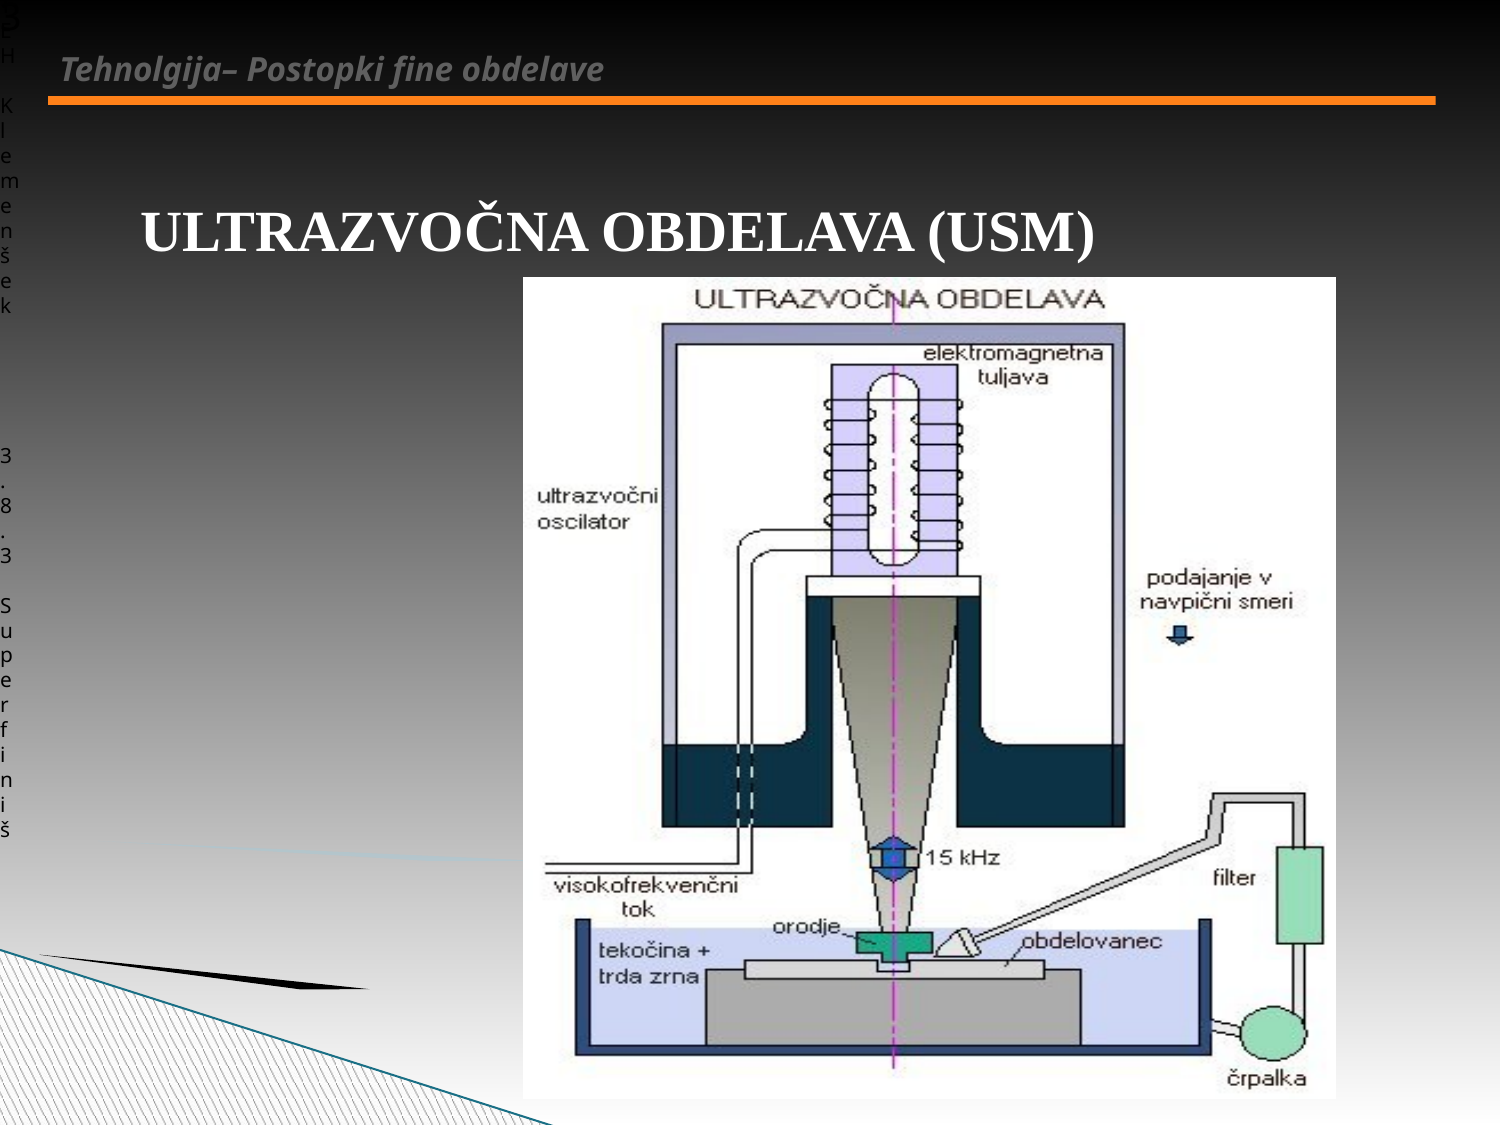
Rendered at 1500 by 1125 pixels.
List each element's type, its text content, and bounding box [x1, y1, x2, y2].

text_box ULTRAZVOČNA OBDELAVA (USM) [126, 185, 1167, 331]
picture [523, 277, 1336, 1099]
picture [0, 952, 543, 1125]
